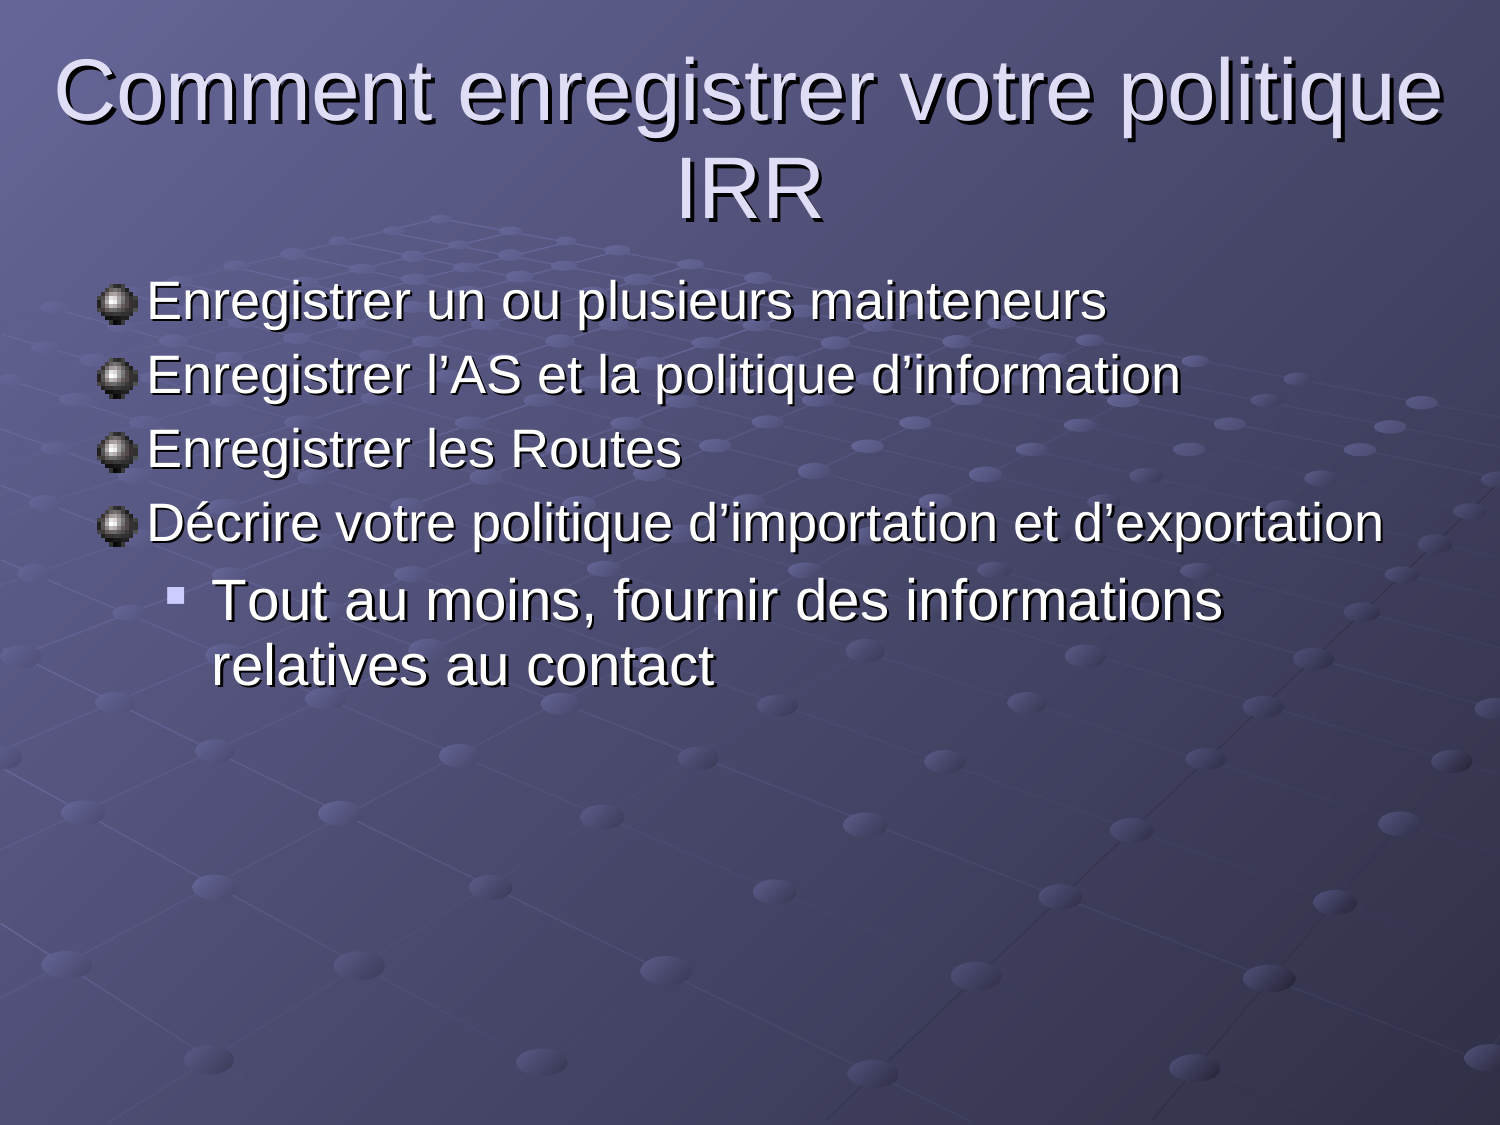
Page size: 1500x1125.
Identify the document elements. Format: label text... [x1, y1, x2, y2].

title Comment enregistrer votre politique IRR [29, 26, 1471, 252]
list Enregistrer un ou plusieurs mainteneurs Enregistrer l’AS et la politique d’information Enregistrer les Routes Décrire votre politique d’importation et d’exportation Tout au moins, fournir des informations relatives au contact [75, 262, 1426, 1007]
